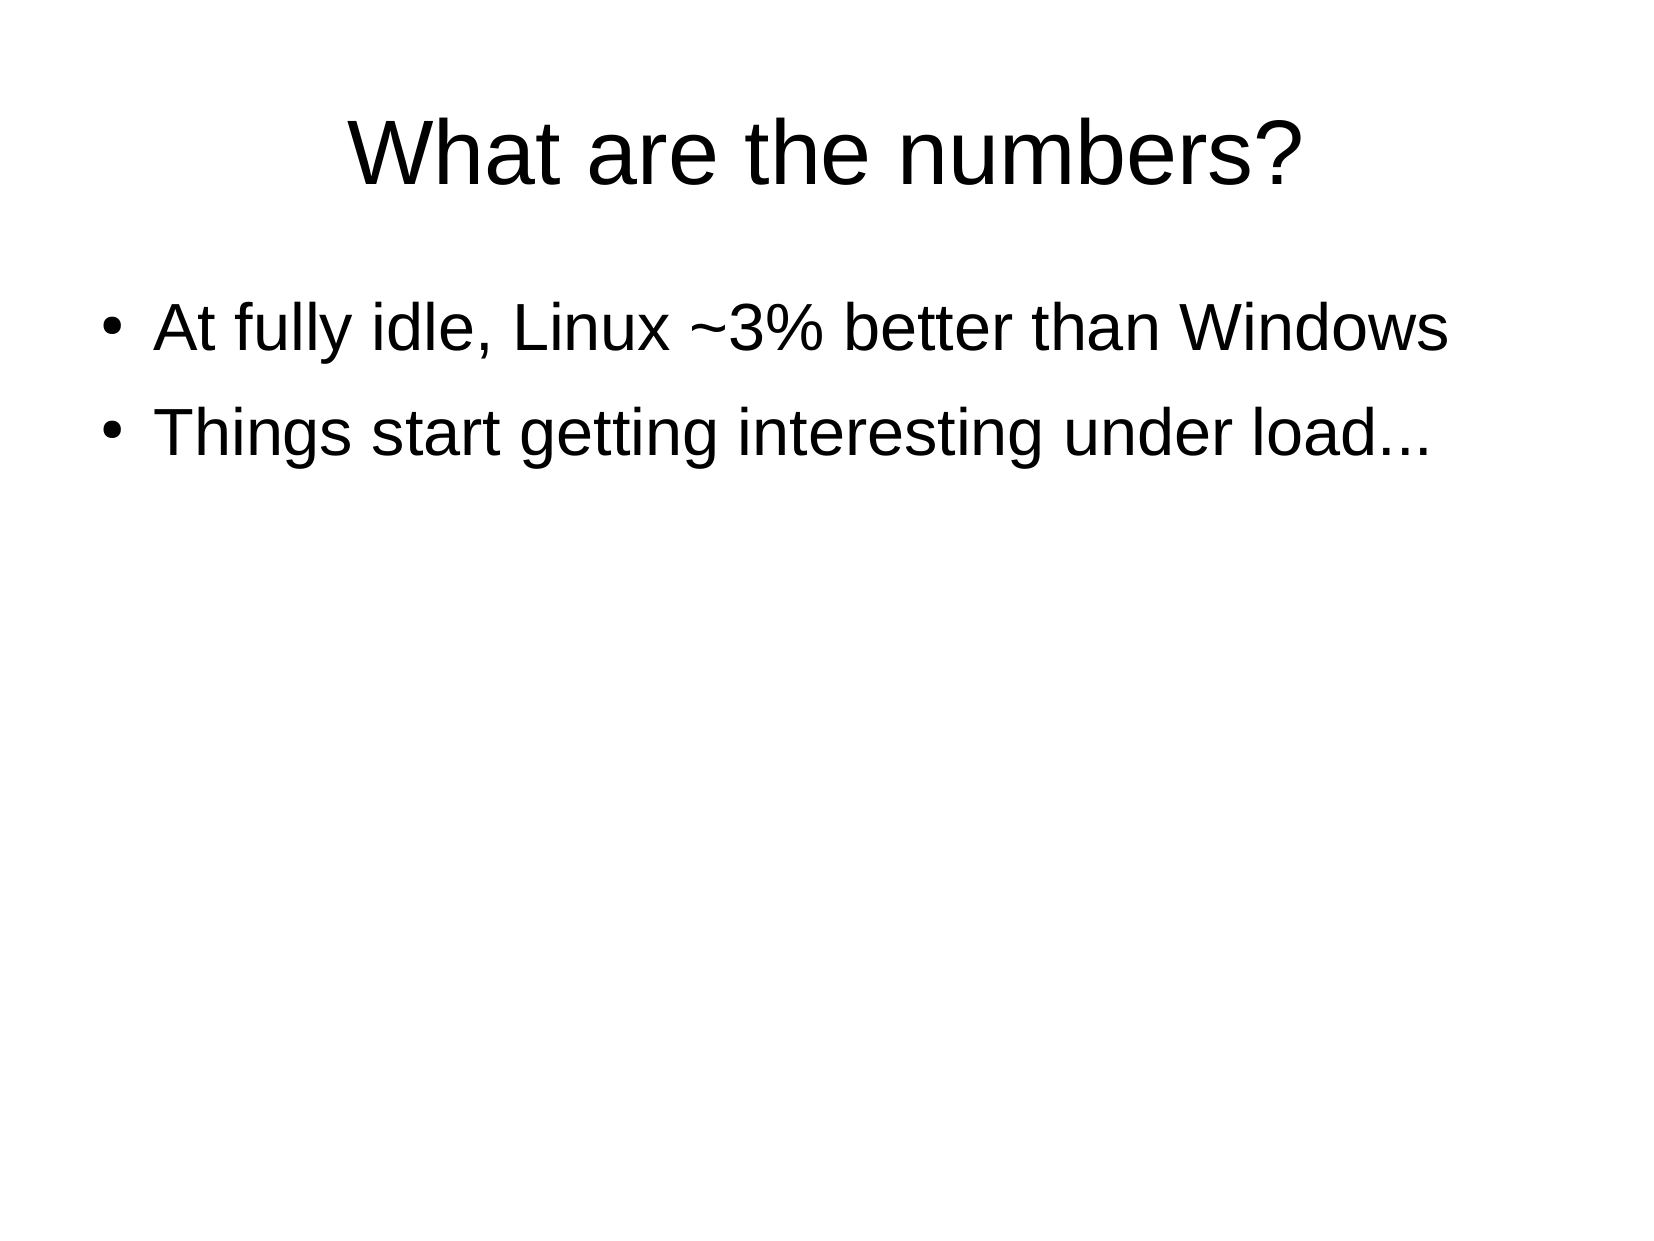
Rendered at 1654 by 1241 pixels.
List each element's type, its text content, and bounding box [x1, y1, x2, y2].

list At fully idle, Linux ~3% better than Windows Things start getting interesting under load... [82, 290, 1571, 1109]
title What are the numbers? [82, 49, 1571, 257]
